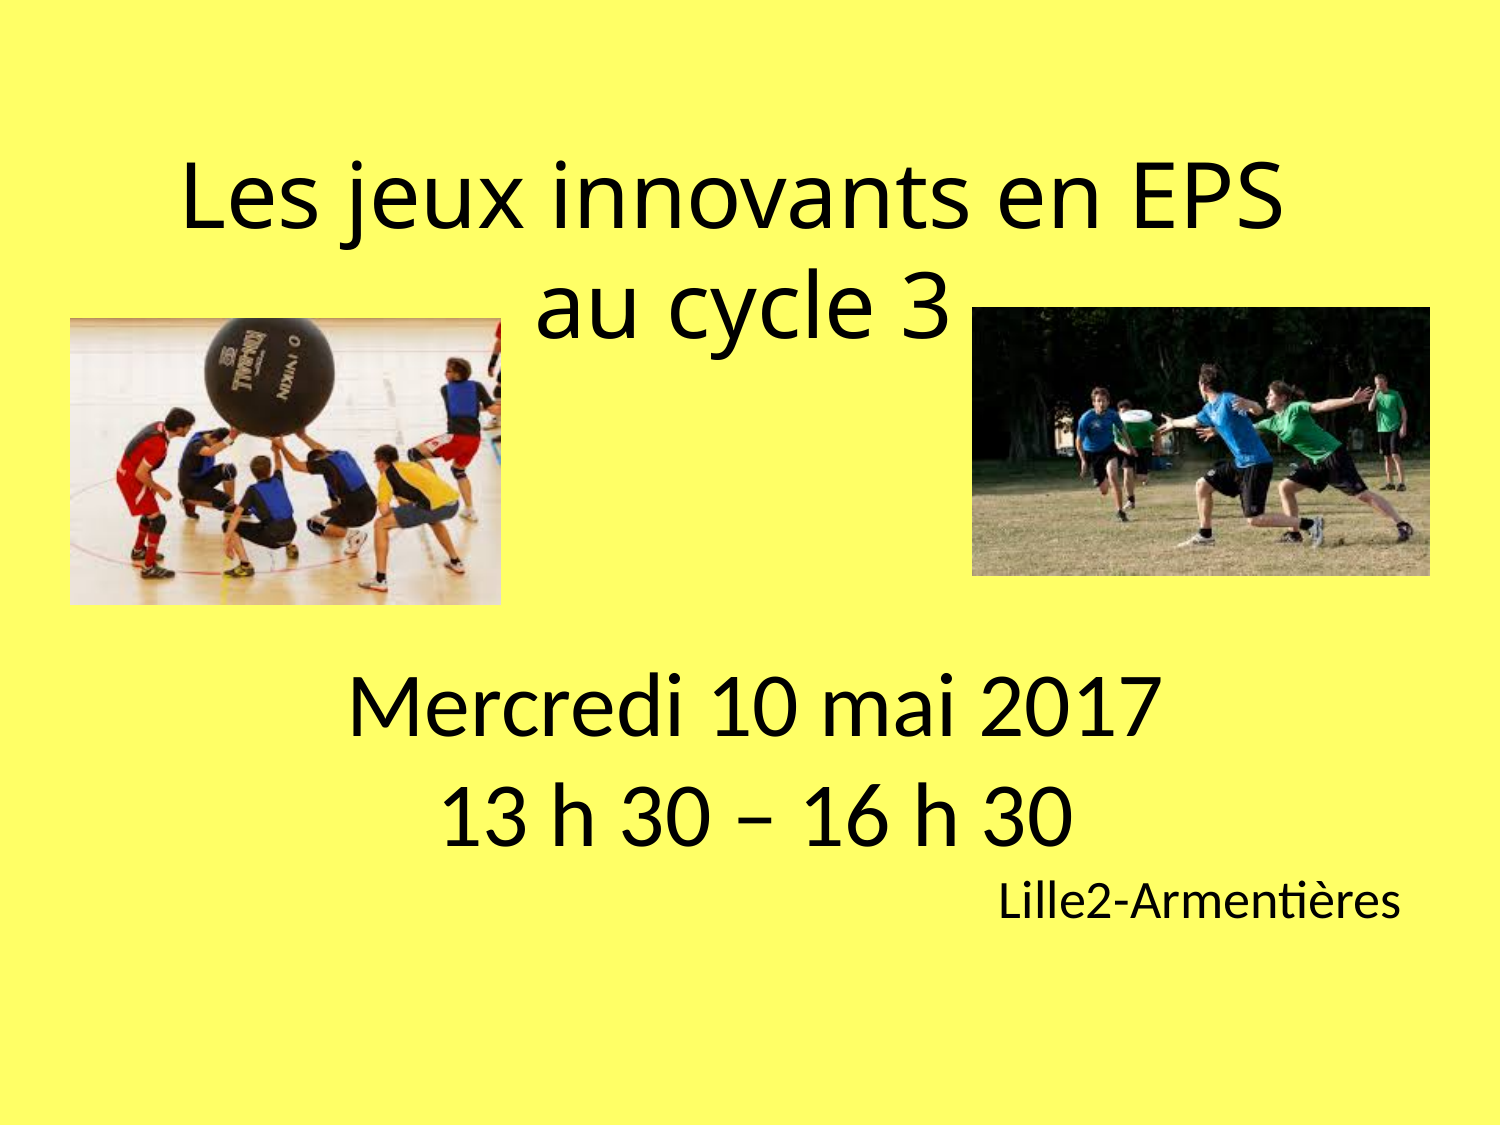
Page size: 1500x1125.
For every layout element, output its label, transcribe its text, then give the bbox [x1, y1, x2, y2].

title Les jeux innovants en EPS au cycle 3 [106, 129, 1382, 371]
subtitle Mercredi 10 mai 2017 13 h 30 – 16 h 30 Lille2-Armentières [94, 637, 1418, 925]
picture [972, 307, 1430, 576]
picture [70, 318, 501, 605]
